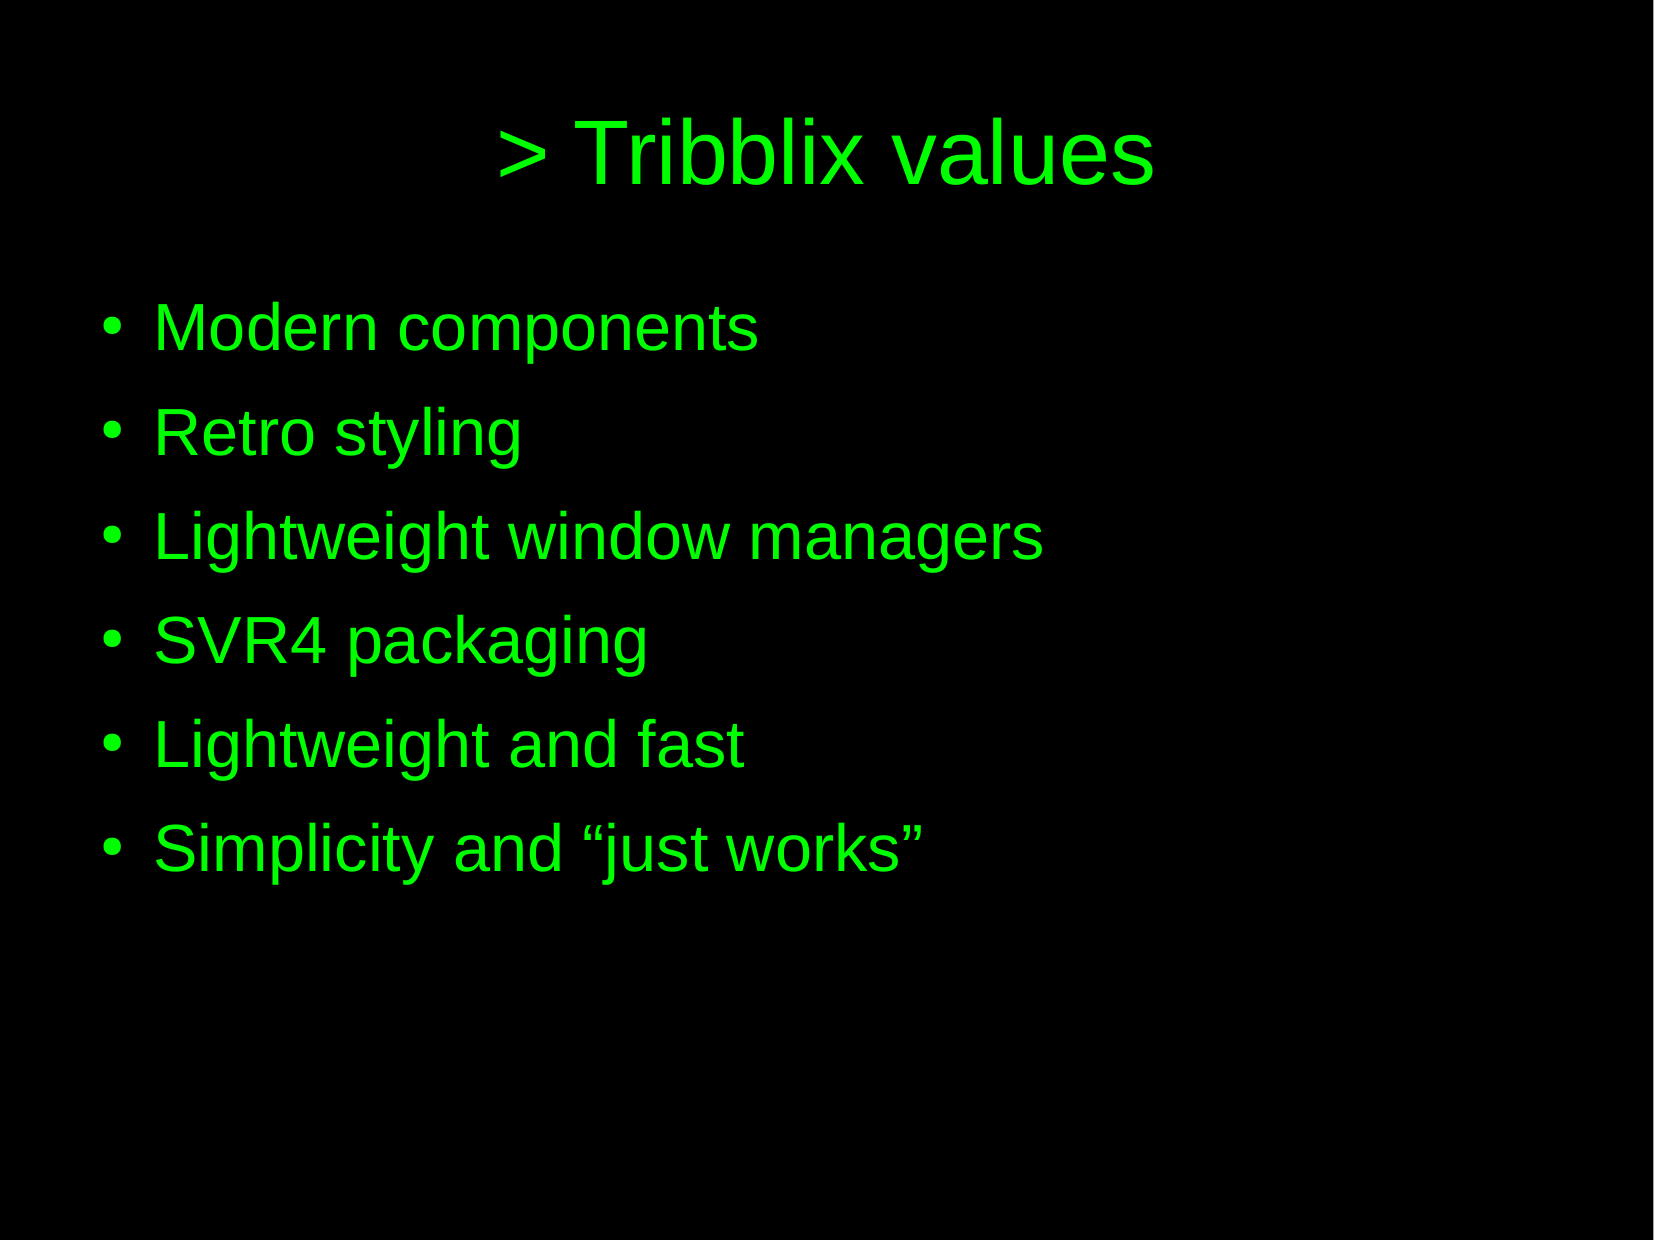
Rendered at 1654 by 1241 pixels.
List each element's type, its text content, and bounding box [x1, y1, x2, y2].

title > Tribblix values [82, 49, 1571, 257]
list Modern components Retro styling Lightweight window managers SVR4 packaging Lightweight and fast Simplicity and “just works” [82, 290, 1571, 1010]
